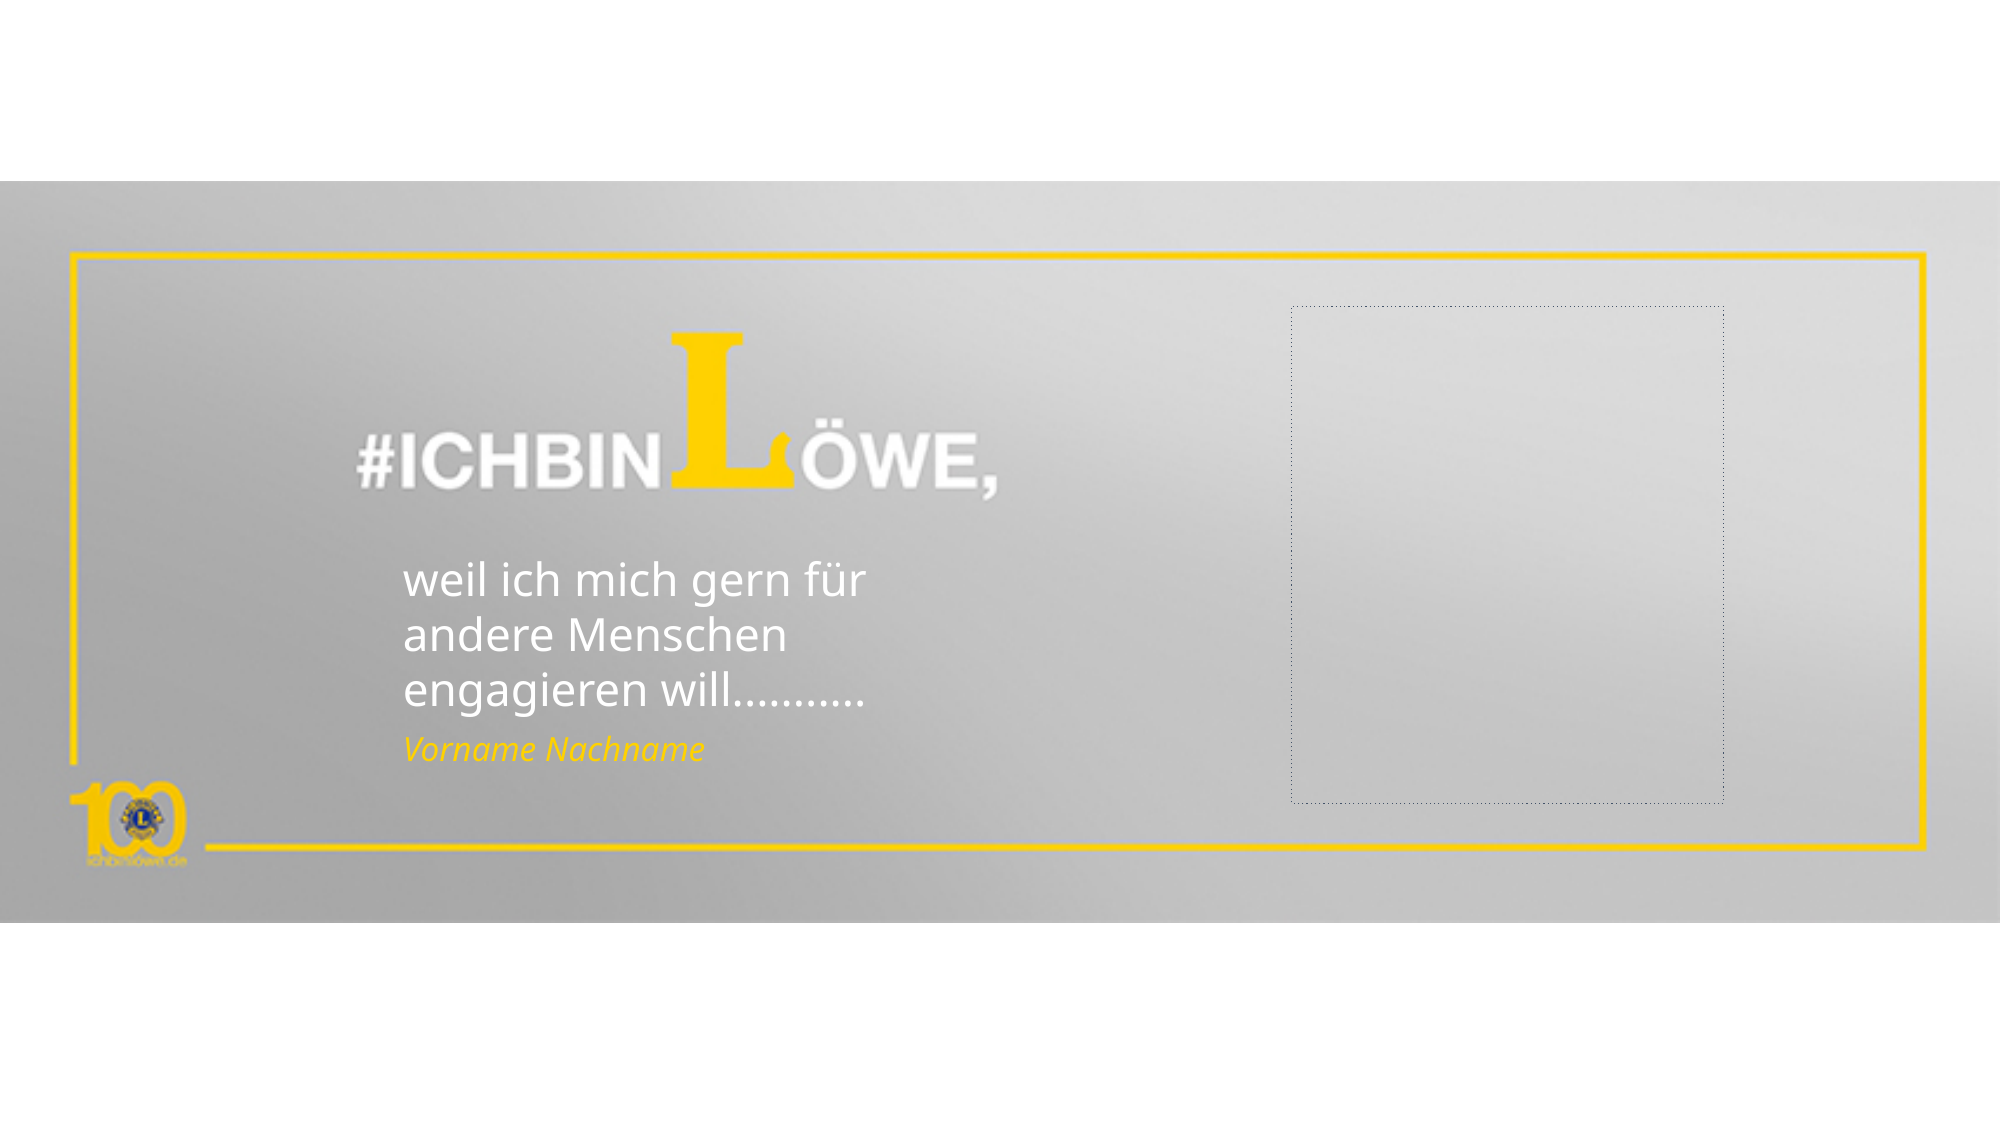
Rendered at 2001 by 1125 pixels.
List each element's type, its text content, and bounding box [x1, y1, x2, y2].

text_box weil ich mich gern für andere Menschen engagieren will........... Vorname Nachname [388, 543, 1012, 776]
picture [0, 181, 2000, 923]
